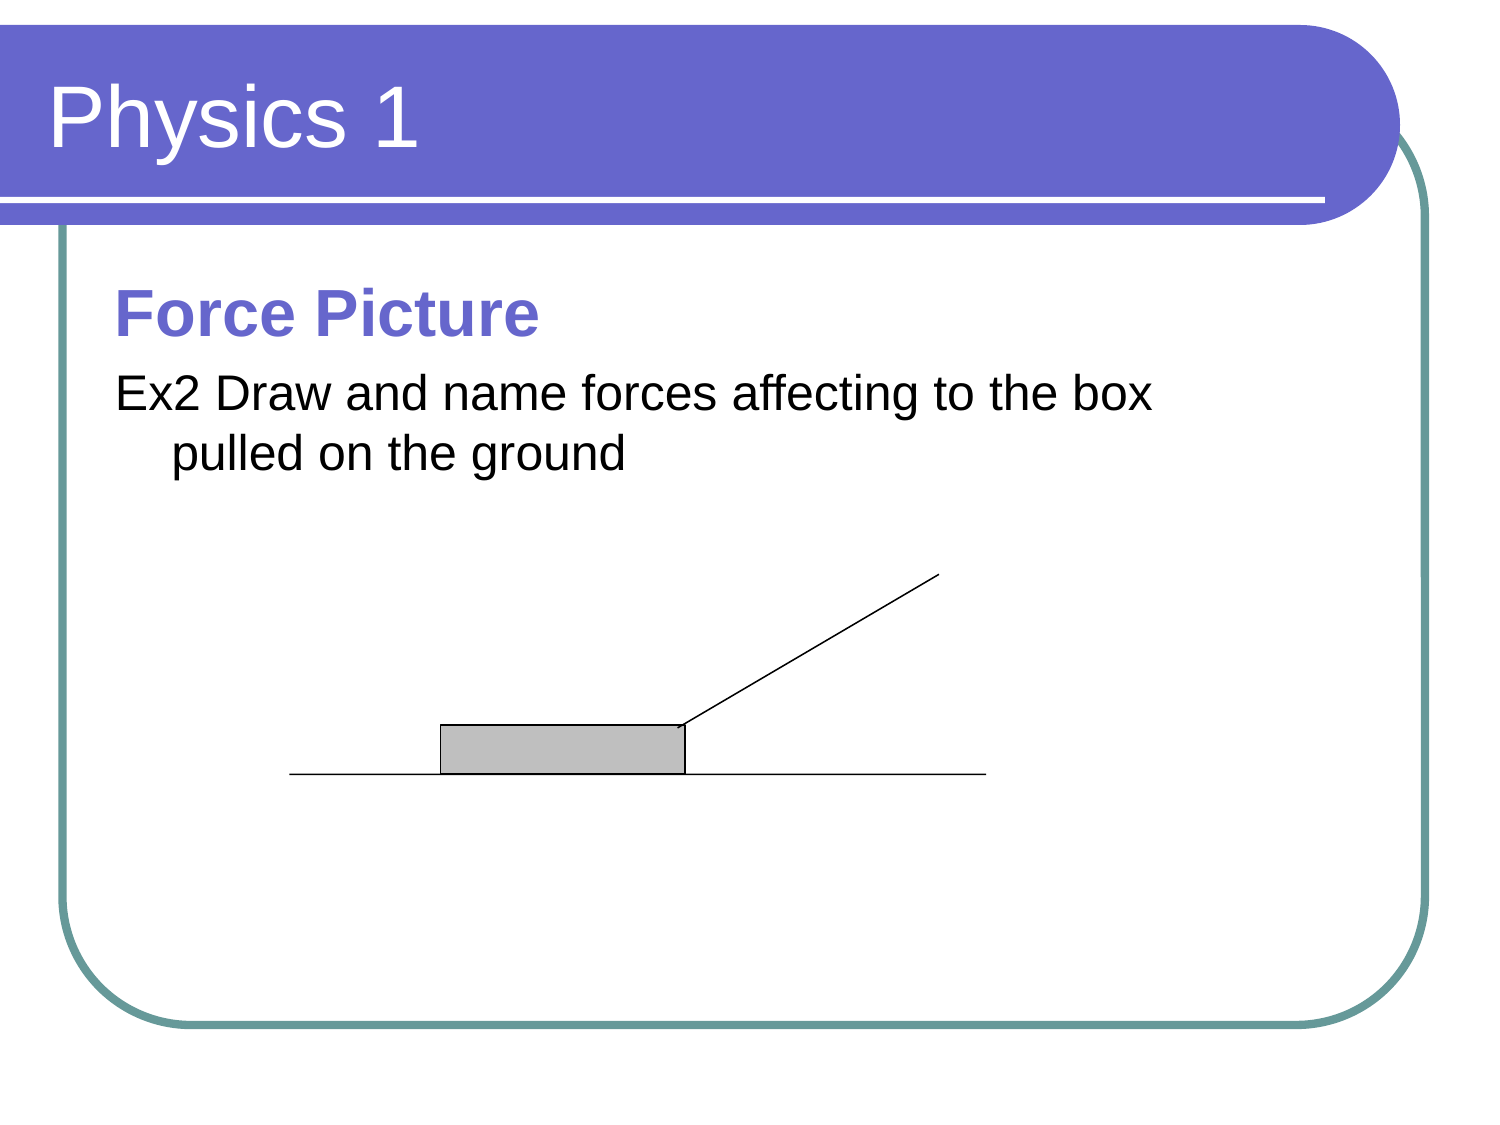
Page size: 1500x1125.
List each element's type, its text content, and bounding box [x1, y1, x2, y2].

text_box [440, 724, 685, 773]
title Physics 1 [32, 37, 1347, 188]
list Force Picture Ex2 Draw and name forces affecting to the box pulled on the ground [99, 262, 1289, 988]
